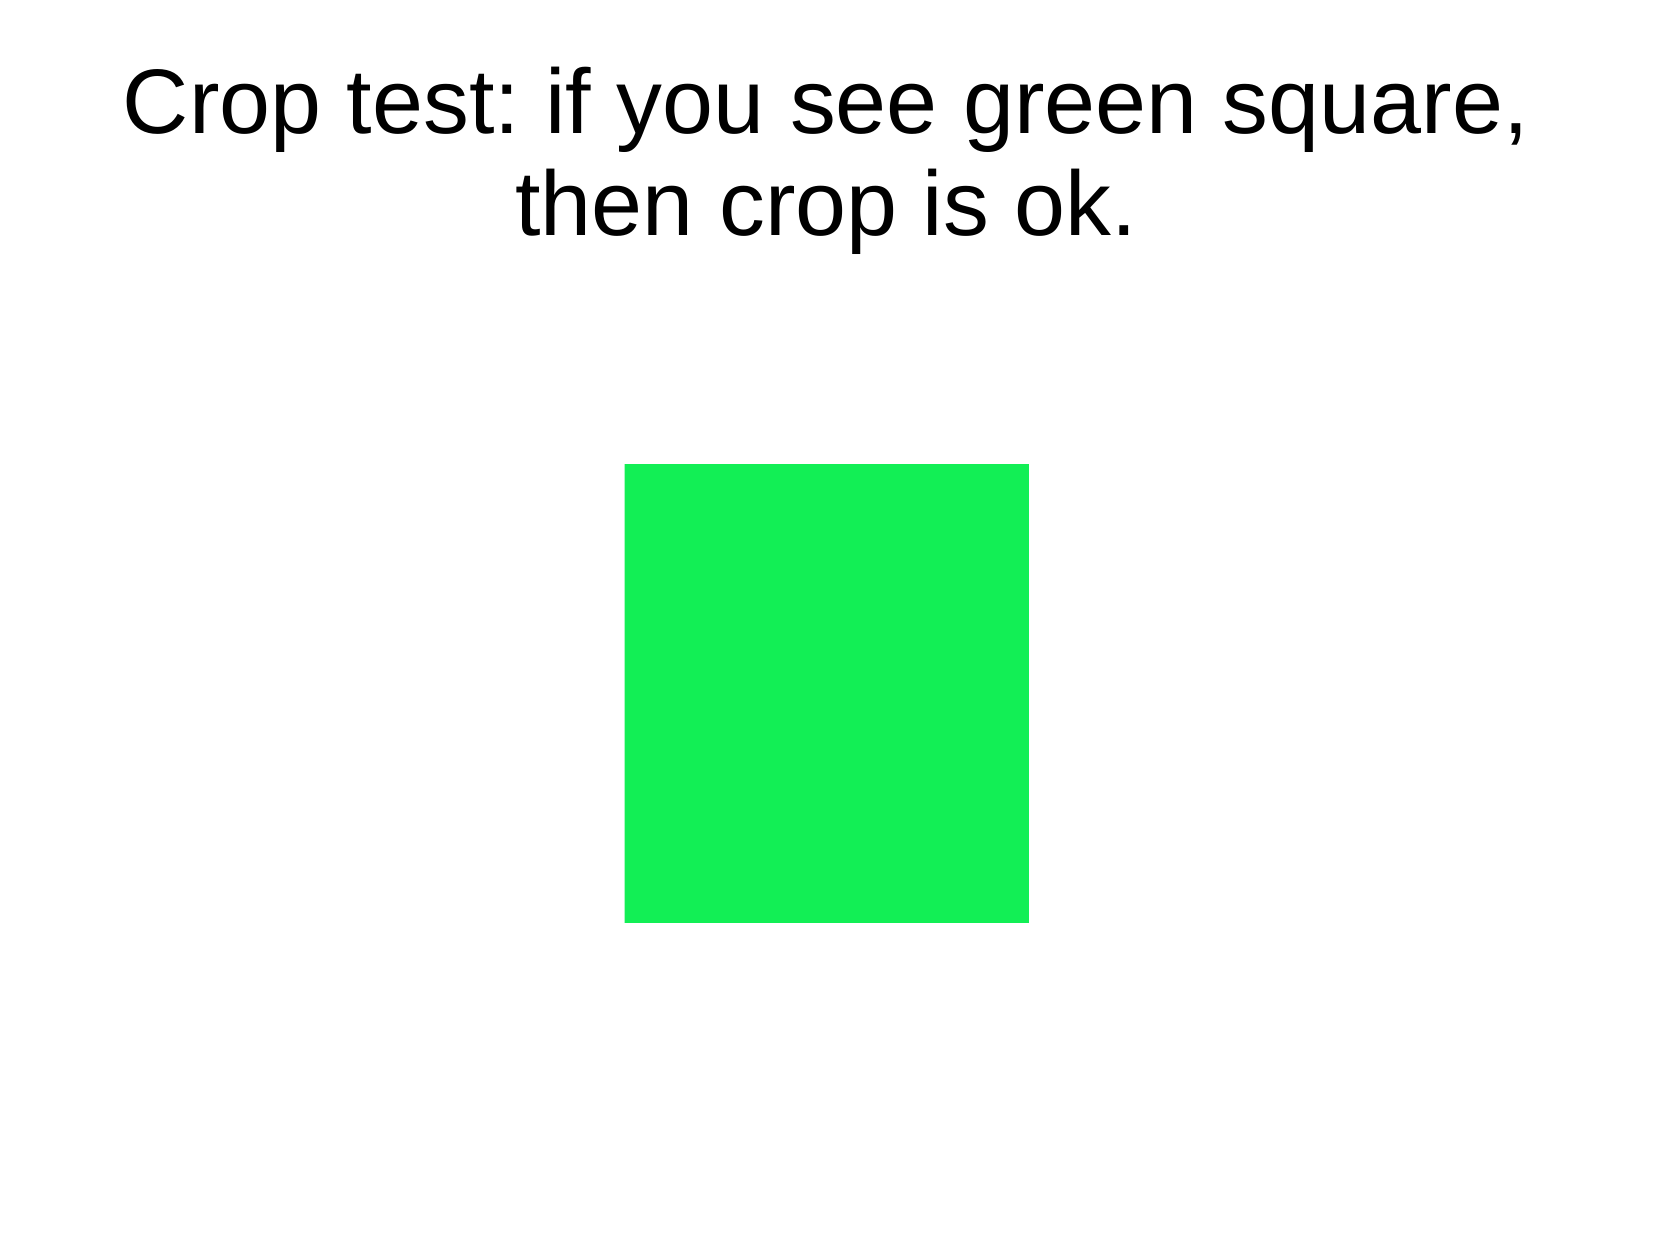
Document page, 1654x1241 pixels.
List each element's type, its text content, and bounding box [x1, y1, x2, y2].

picture [624, 464, 1029, 923]
title Crop test: if you see green square, then crop is ok. [82, 49, 1571, 257]
